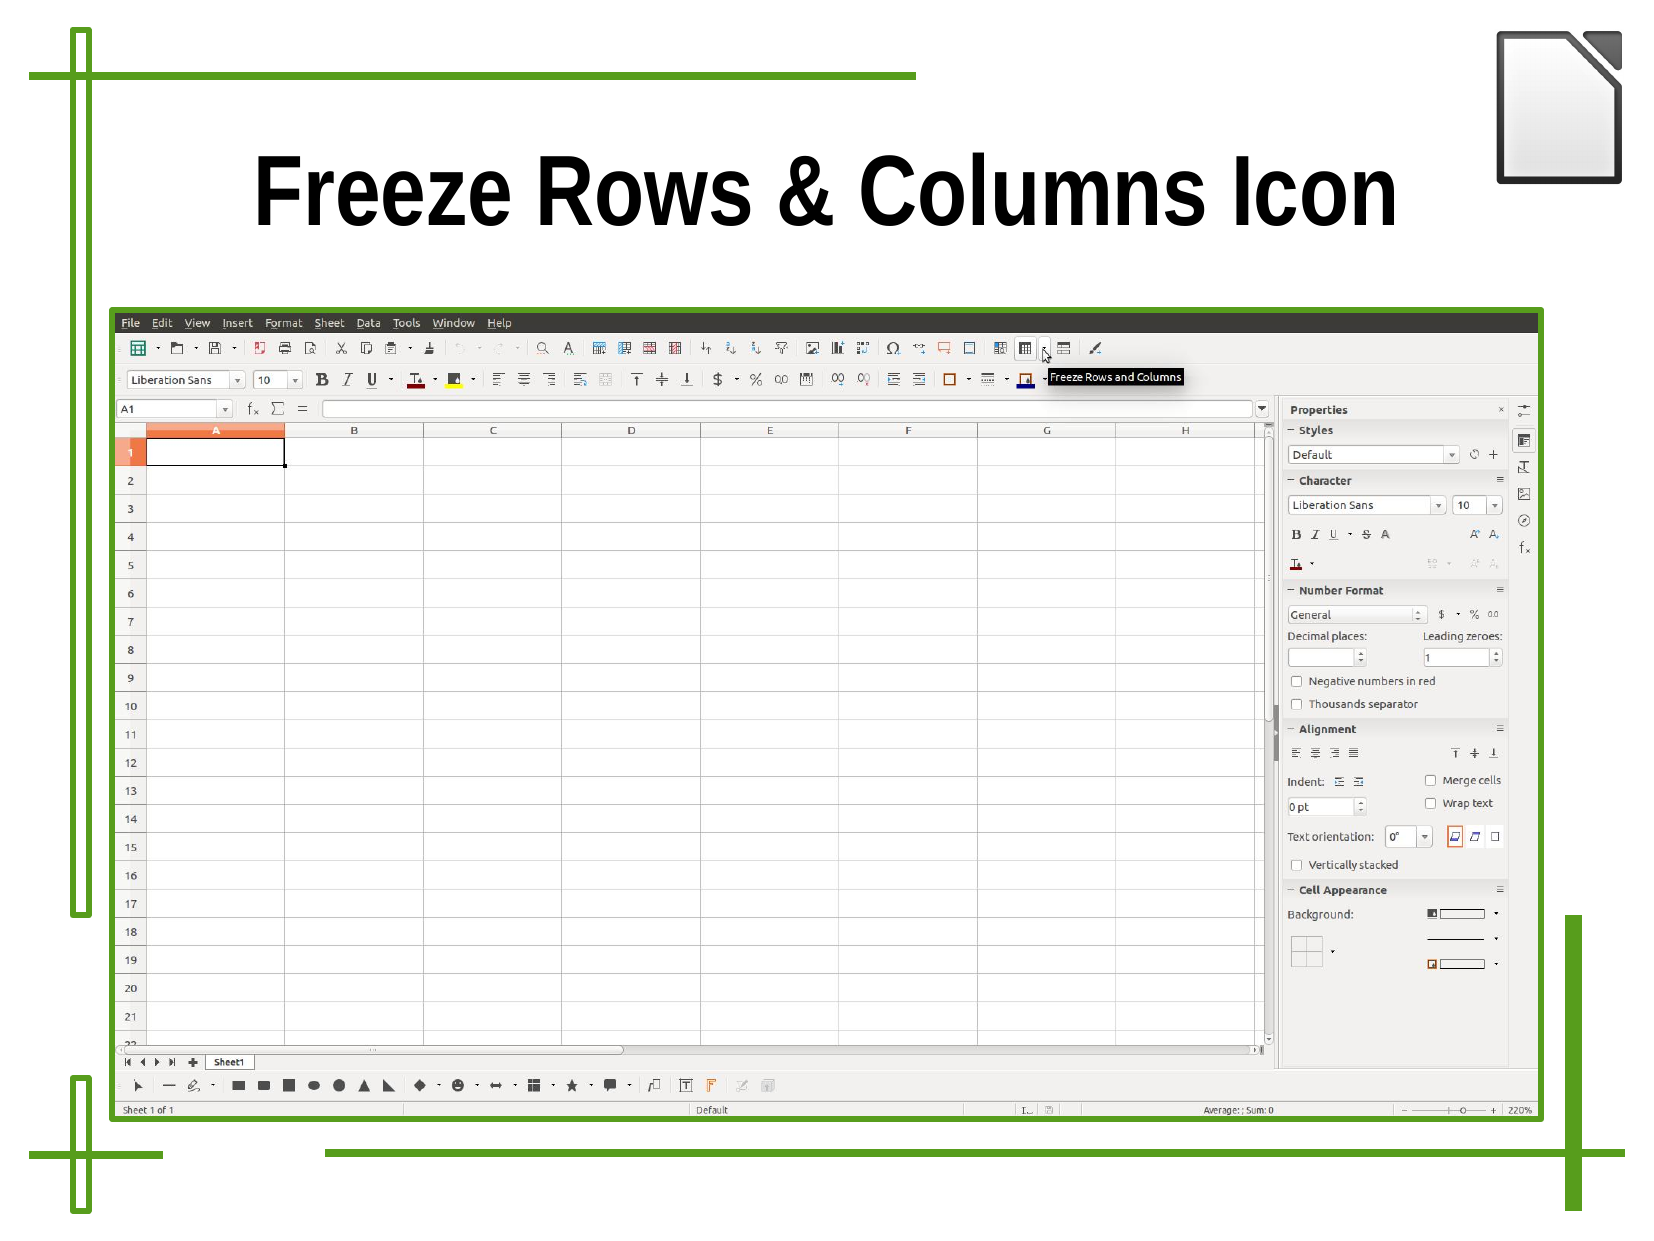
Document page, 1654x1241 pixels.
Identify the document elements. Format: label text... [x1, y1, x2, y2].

picture [115, 312, 1539, 1117]
picture [1494, 29, 1624, 186]
title Freeze Rows & Columns Icon [118, 118, 1536, 260]
